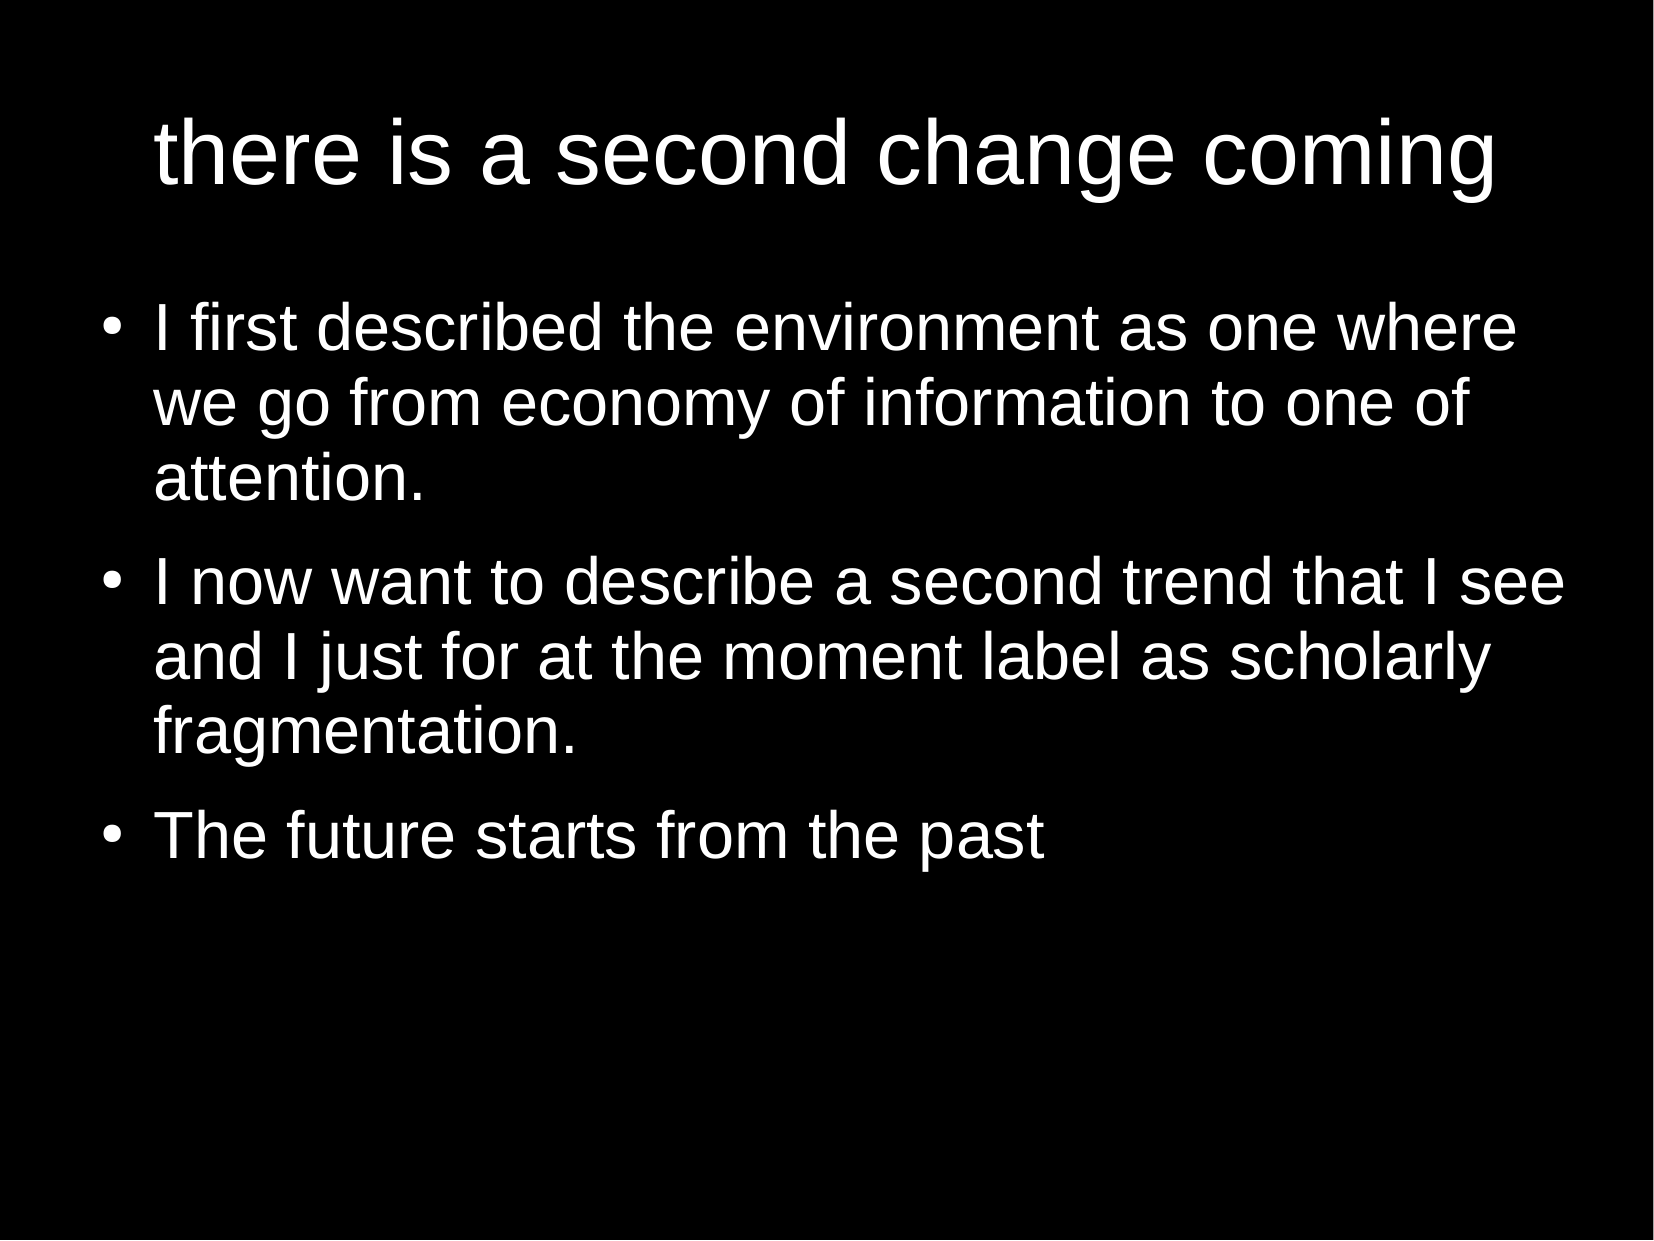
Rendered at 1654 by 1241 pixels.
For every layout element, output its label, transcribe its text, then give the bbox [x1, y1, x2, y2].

title there is a second change coming [82, 49, 1571, 257]
list I first described the environment as one where we go from economy of information to one of attention. I now want to describe a second trend that I see and I just for at the moment label as scholarly fragmentation. The future starts from the past [82, 290, 1571, 1010]
